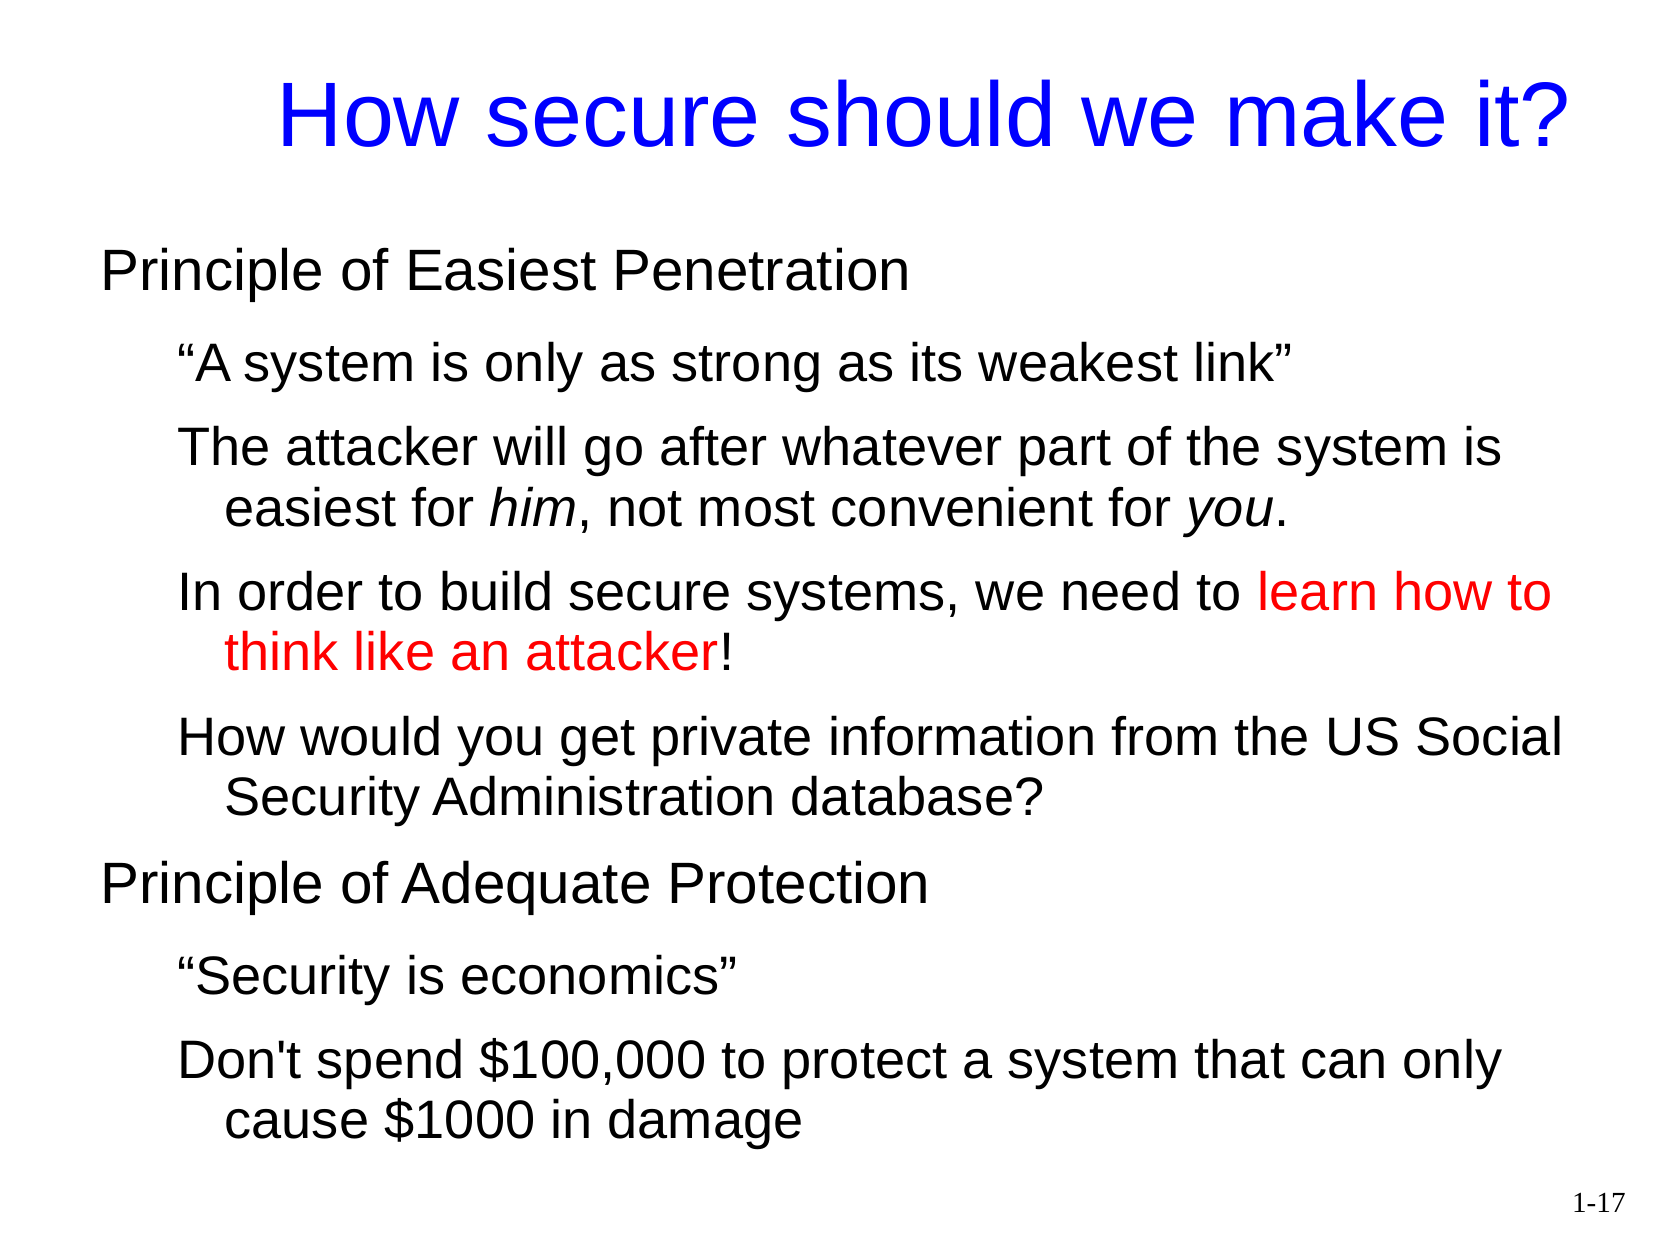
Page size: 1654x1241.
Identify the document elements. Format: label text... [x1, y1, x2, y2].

title How secure should we make it? [84, 18, 1573, 211]
list Principle of Easiest Penetration “A system is only as strong as its weakest link” The attacker will go after whatever part of the system is easiest for him, not most convenient for you. In order to build secure systems, we need to learn how to think like an attacker! How would you get private information from the US Social Security Administration database? Principle of Adequate Protection “Security is economics” Don't spend $100,000 to protect a system that can only cause $1000 in damage [82, 237, 1571, 1156]
